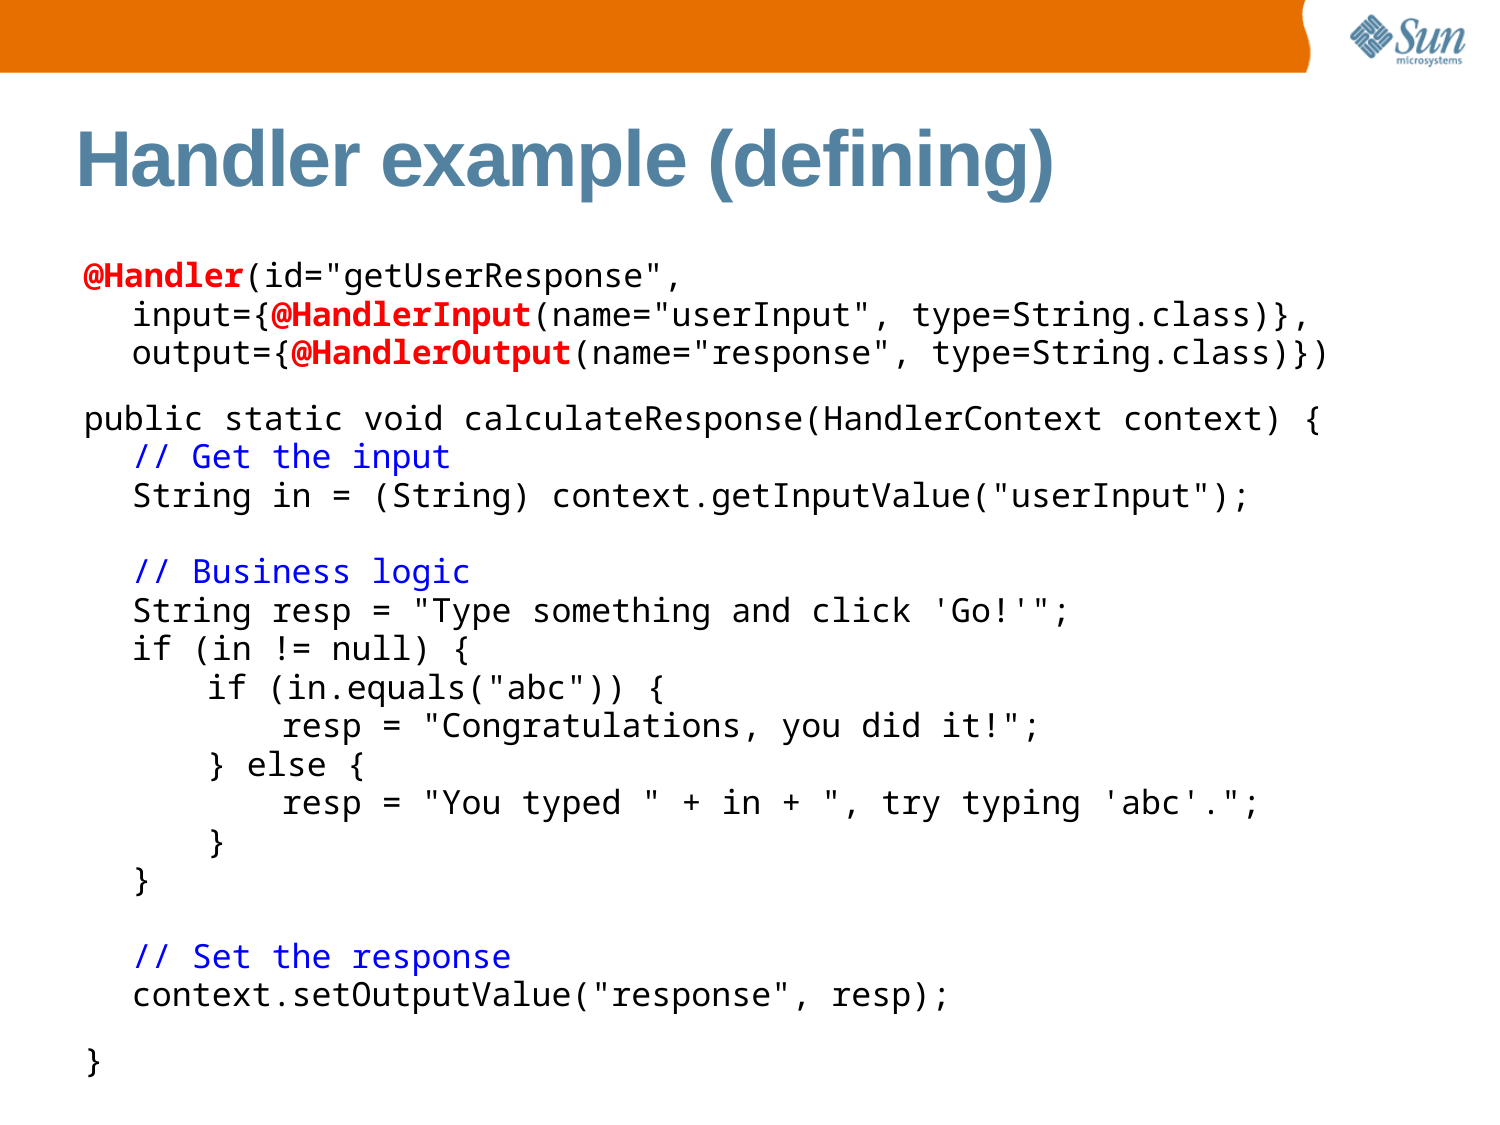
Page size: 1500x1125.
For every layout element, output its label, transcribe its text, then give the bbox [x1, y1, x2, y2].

picture [0, 0, 1500, 75]
title Handler example (defining) [75, 122, 1437, 227]
list @Handler(id="getUserResponse", input={@HandlerInput(name="userInput", type=String.class)}, output={@HandlerOutput(name="response", type=String.class)}) public static void calculateResponse(HandlerContext context) { // Get the input String in = (String) context.getInputValue("userInput"); // Business logic String resp = "Type something and click 'Go!'"; if (in != null) { if (in.equals("abc")) { resp = "Congratulations, you did it!"; } else { resp = "You typed " + in + ", try typing 'abc'."; } } // Set the response context.setOutputValue("response", resp); } [64, 257, 1452, 1080]
